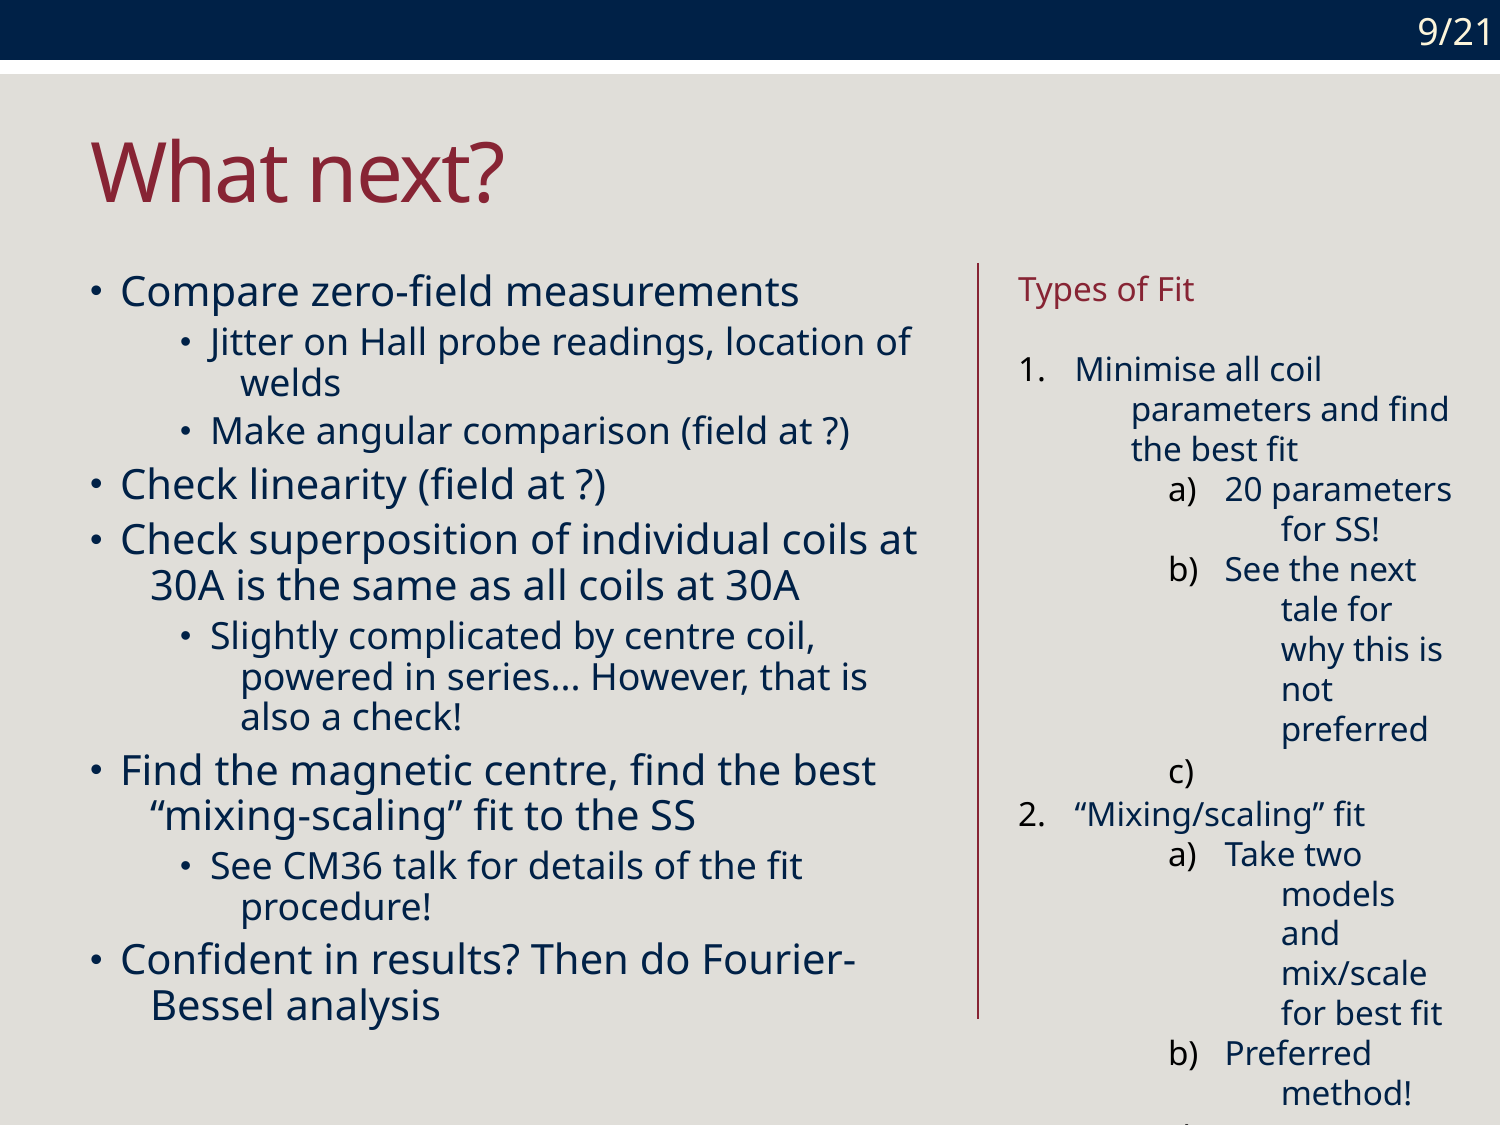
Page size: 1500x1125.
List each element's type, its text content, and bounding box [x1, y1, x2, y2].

list Compare zero-field measurements Jitter on Hall probe readings, location of welds Make angular comparison (field at ?) Check linearity (field at ?) Check superposition of individual coils at 30A is the same as all coils at 30A Slightly complicated by centre coil, powered in series... However, that is also a check! Find the magnetic centre, find the best “mixing-scaling” fit to the SS See CM36 talk for details of the fit procedure! Confident in results? Then do Fourier-Bessel analysis [75, 262, 934, 1063]
text_box 9/21 [1402, 0, 1500, 61]
text_box Types of Fit Minimise all coil parameters and find the best fit 20 parameters for SS! See the next tale for why this is not preferred “Mixing/scaling” fit Take two models and mix/scale for best fit Preferred method! Both require Fourier-Bessel Residual field fit, gets us to desired accuracy Difficult [1003, 261, 1479, 1004]
title What next? [75, 87, 1426, 251]
